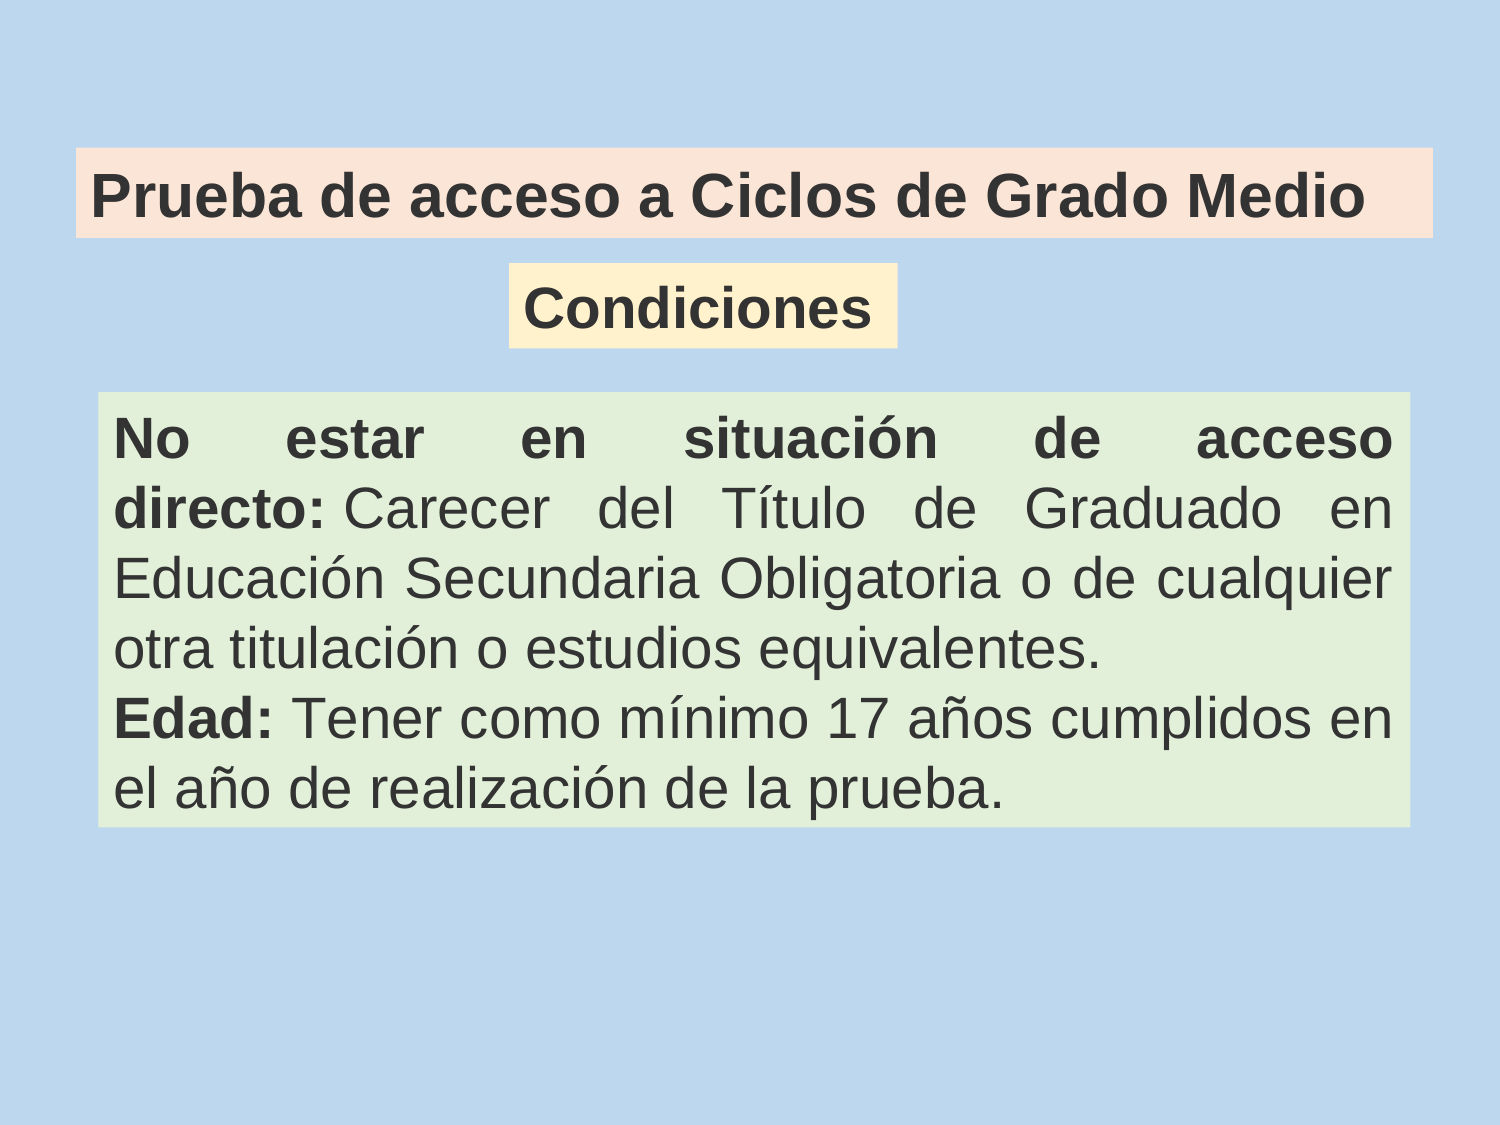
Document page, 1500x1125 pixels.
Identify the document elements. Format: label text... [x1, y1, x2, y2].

text_box Prueba de acceso a Ciclos de Grado Medio [76, 147, 1433, 238]
text_box Condiciones [509, 263, 898, 349]
text_box No estar en situación de acceso directo: Carecer del Título de Graduado en Educación Secundaria Obligatoria o de cualquier otra titulación o estudios equivalentes. Edad: Tener como mínimo 17 años cumplidos en el año de realización de la prueba. [98, 392, 1411, 828]
